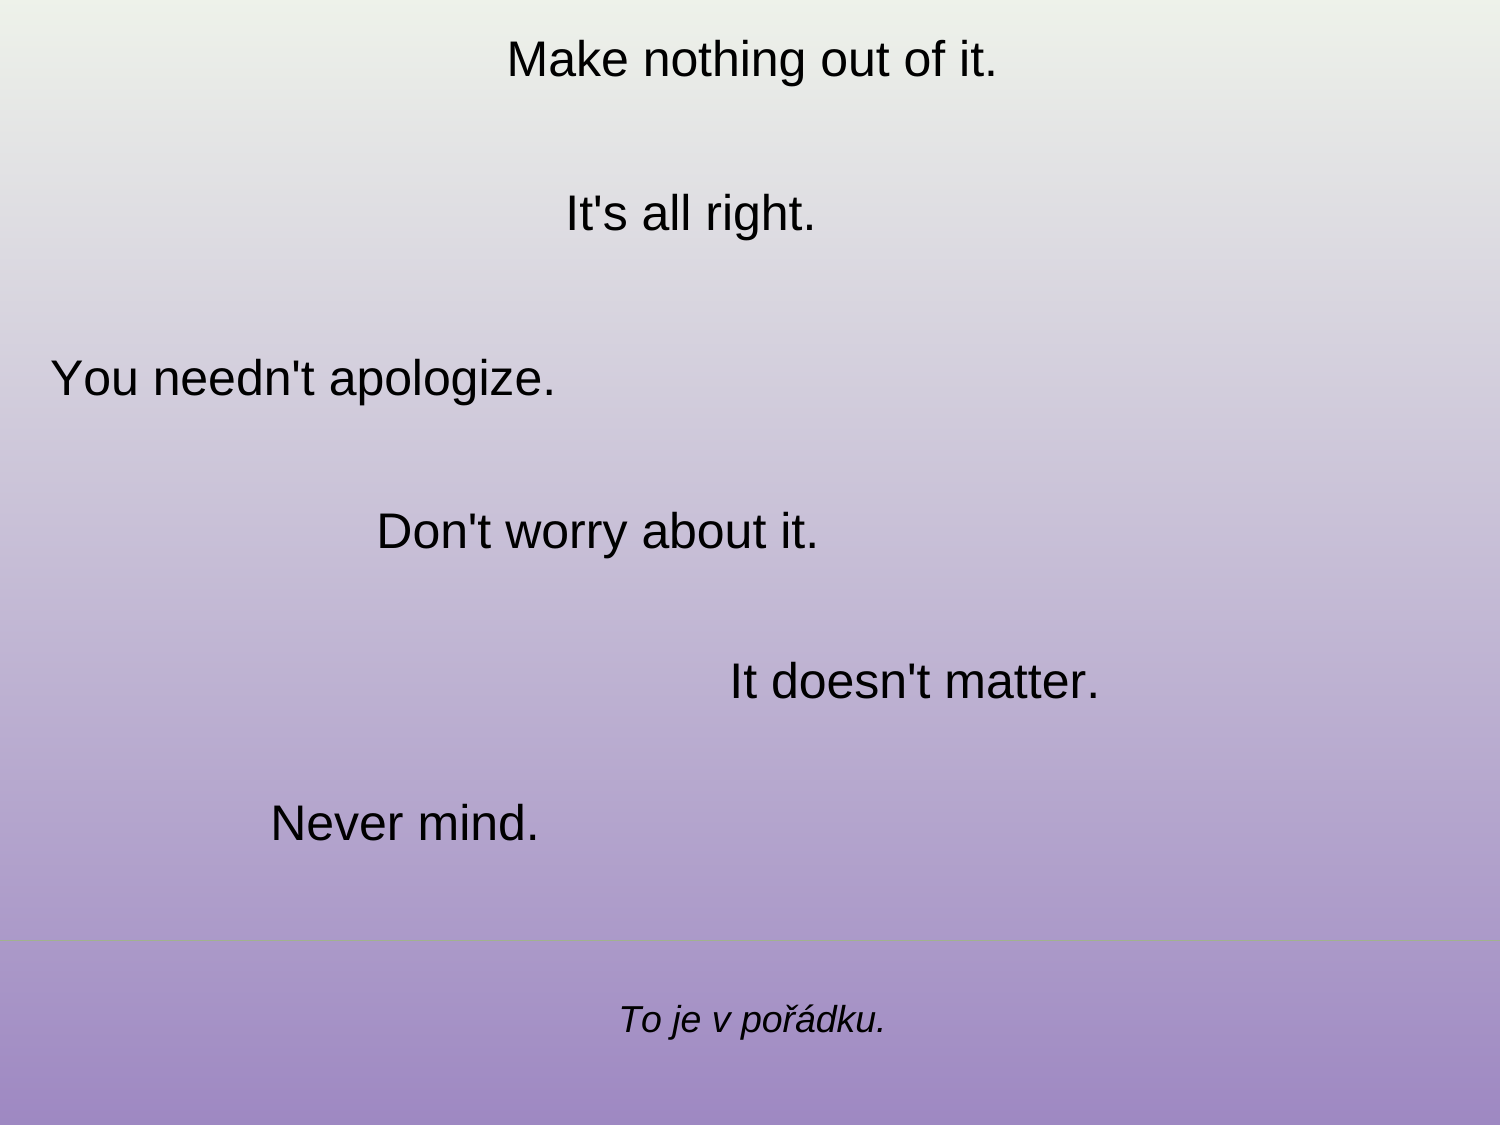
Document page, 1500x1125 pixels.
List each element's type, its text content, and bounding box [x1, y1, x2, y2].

text_box To je v pořádku. [603, 987, 902, 1049]
text_box Make nothing out of it. [5, 18, 1500, 95]
text_box Don't worry about it. [361, 491, 835, 567]
text_box Never mind. [255, 782, 555, 858]
text_box It doesn't matter. [714, 640, 1217, 716]
text_box You needn't apologize. [35, 337, 1500, 414]
text_box It's all right. [550, 172, 832, 249]
